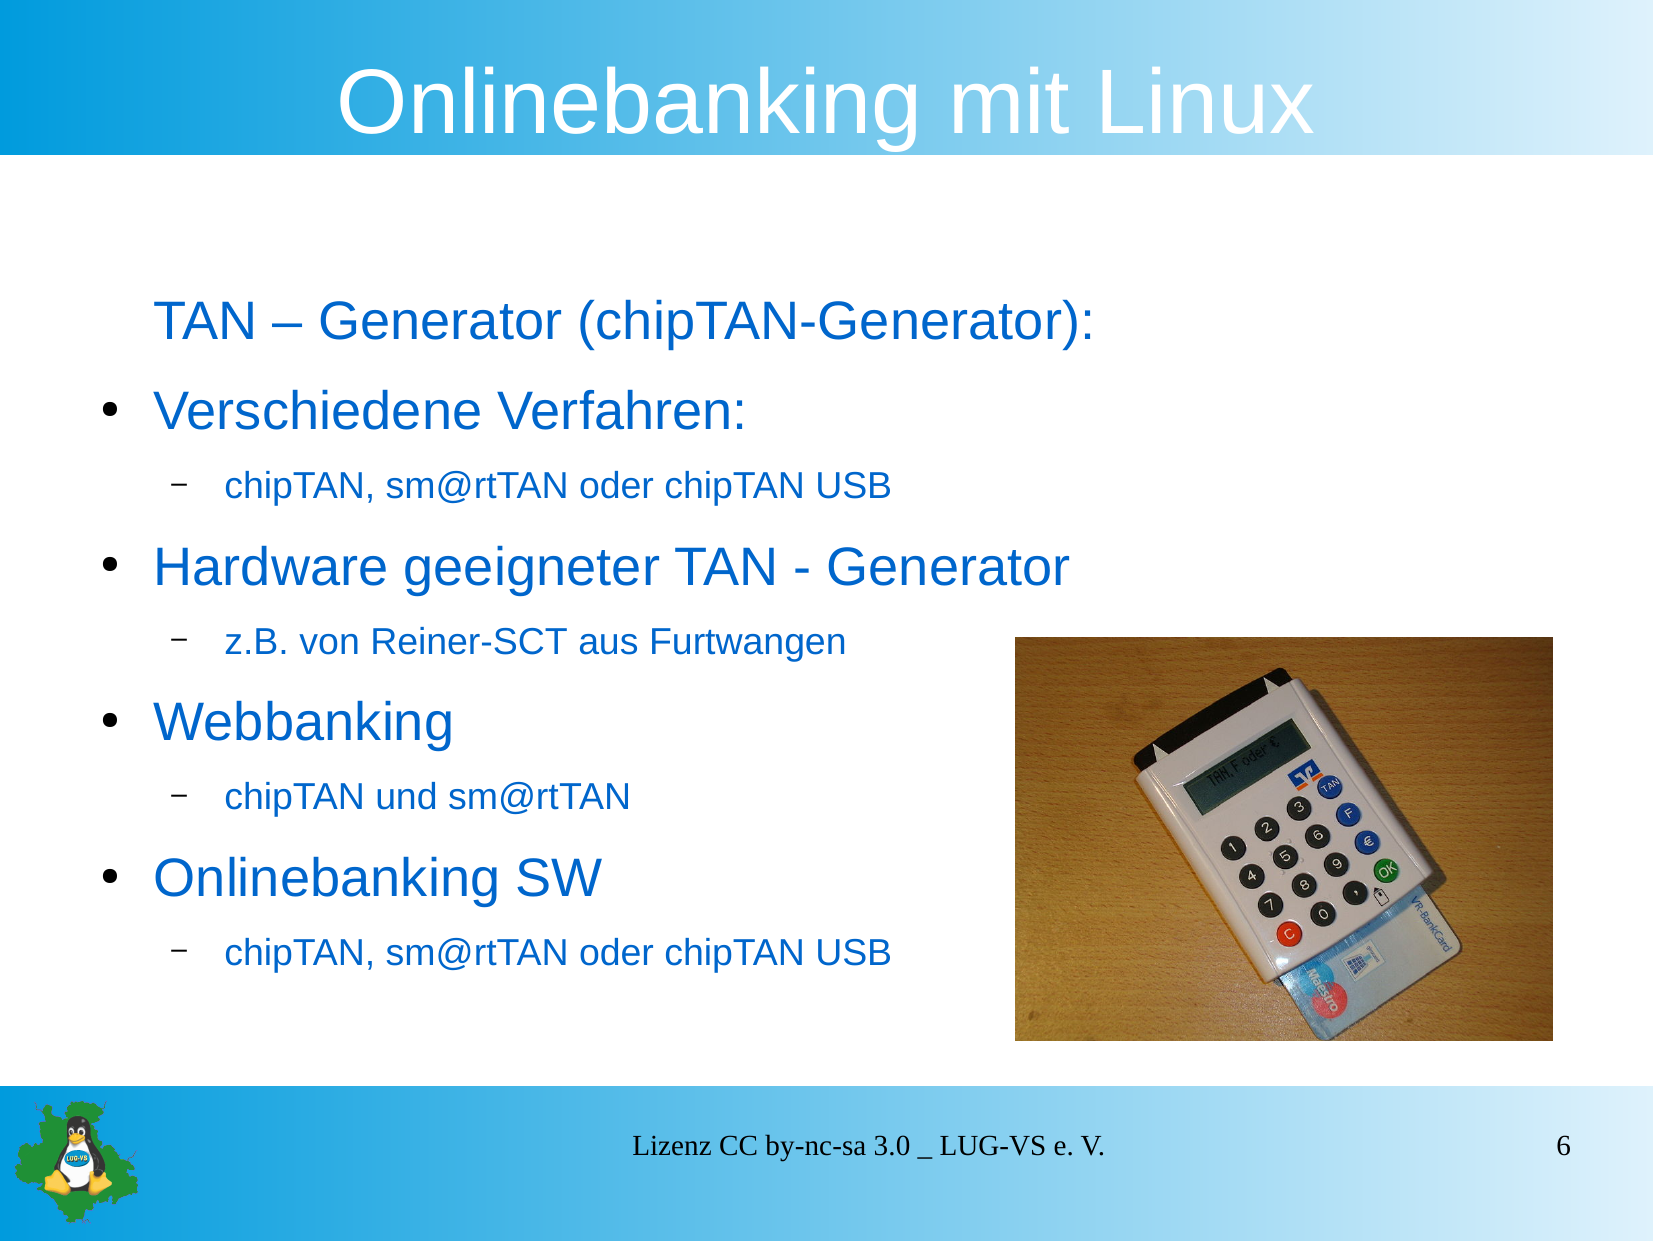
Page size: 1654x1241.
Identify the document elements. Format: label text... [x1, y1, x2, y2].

list TAN – Generator (chipTAN-Generator): Verschiedene Verfahren: chipTAN, sm@rtTAN oder chipTAN USB Hardware geeigneter TAN - Generator z.B. von Reiner-SCT aus Furtwangen Webbanking chipTAN und sm@rtTAN Onlinebanking SW chipTAN, sm@rtTAN oder chipTAN USB [82, 290, 1571, 1010]
picture [16, 1086, 142, 1241]
picture [1015, 637, 1553, 1041]
text_box [82, 49, 1571, 155]
